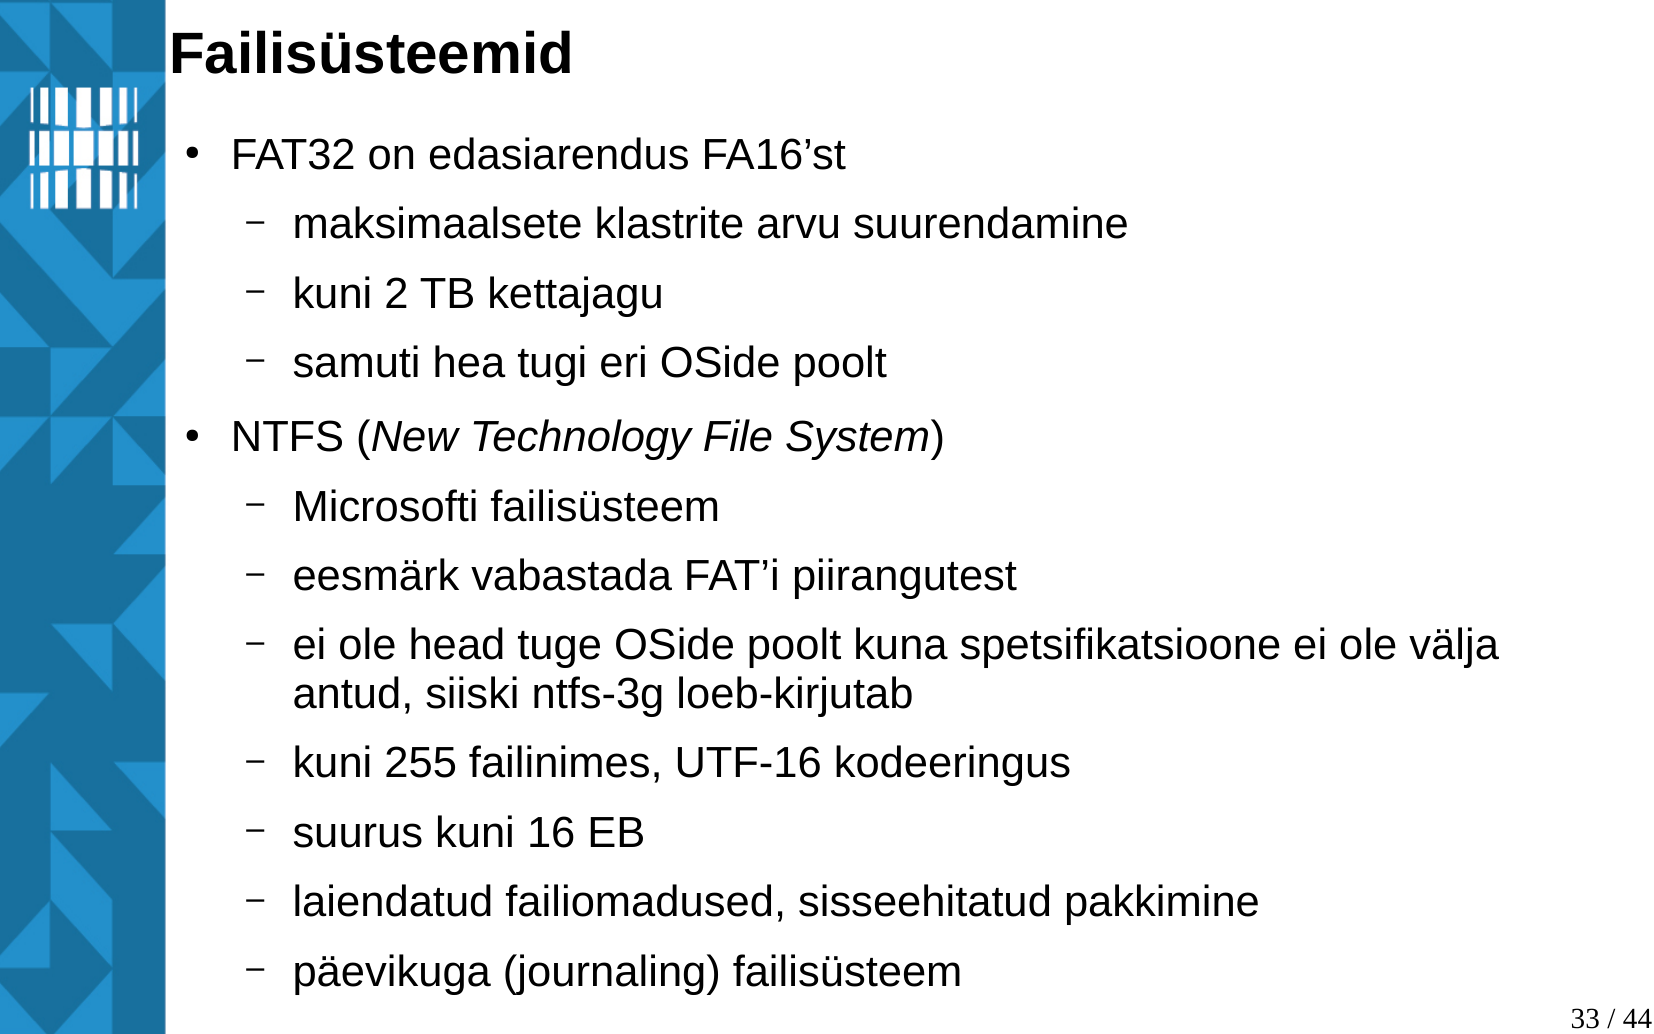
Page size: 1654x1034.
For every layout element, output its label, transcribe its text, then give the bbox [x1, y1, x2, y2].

list FAT32 on edasiarendus FA16’st maksimaalsete klastrite arvu suurendamine kuni 2 TB kettajagu samuti hea tugi eri OSide poolt NTFS (New Technology File System) Microsofti failisüsteem eesmärk vabastada FAT’i piirangutest ei ole head tuge OSide poolt kuna spetsifikatsioone ei ole välja antud, siiski ntfs-3g loeb-kirjutab kuni 255 failinimes, UTF-16 kodeeringus suurus kuni 16 EB laiendatud failiomadused, sisseehitatud pakkimine päevikuga (journaling) failisüsteem [169, 129, 1630, 997]
title Failisüsteemid [169, 11, 1571, 95]
